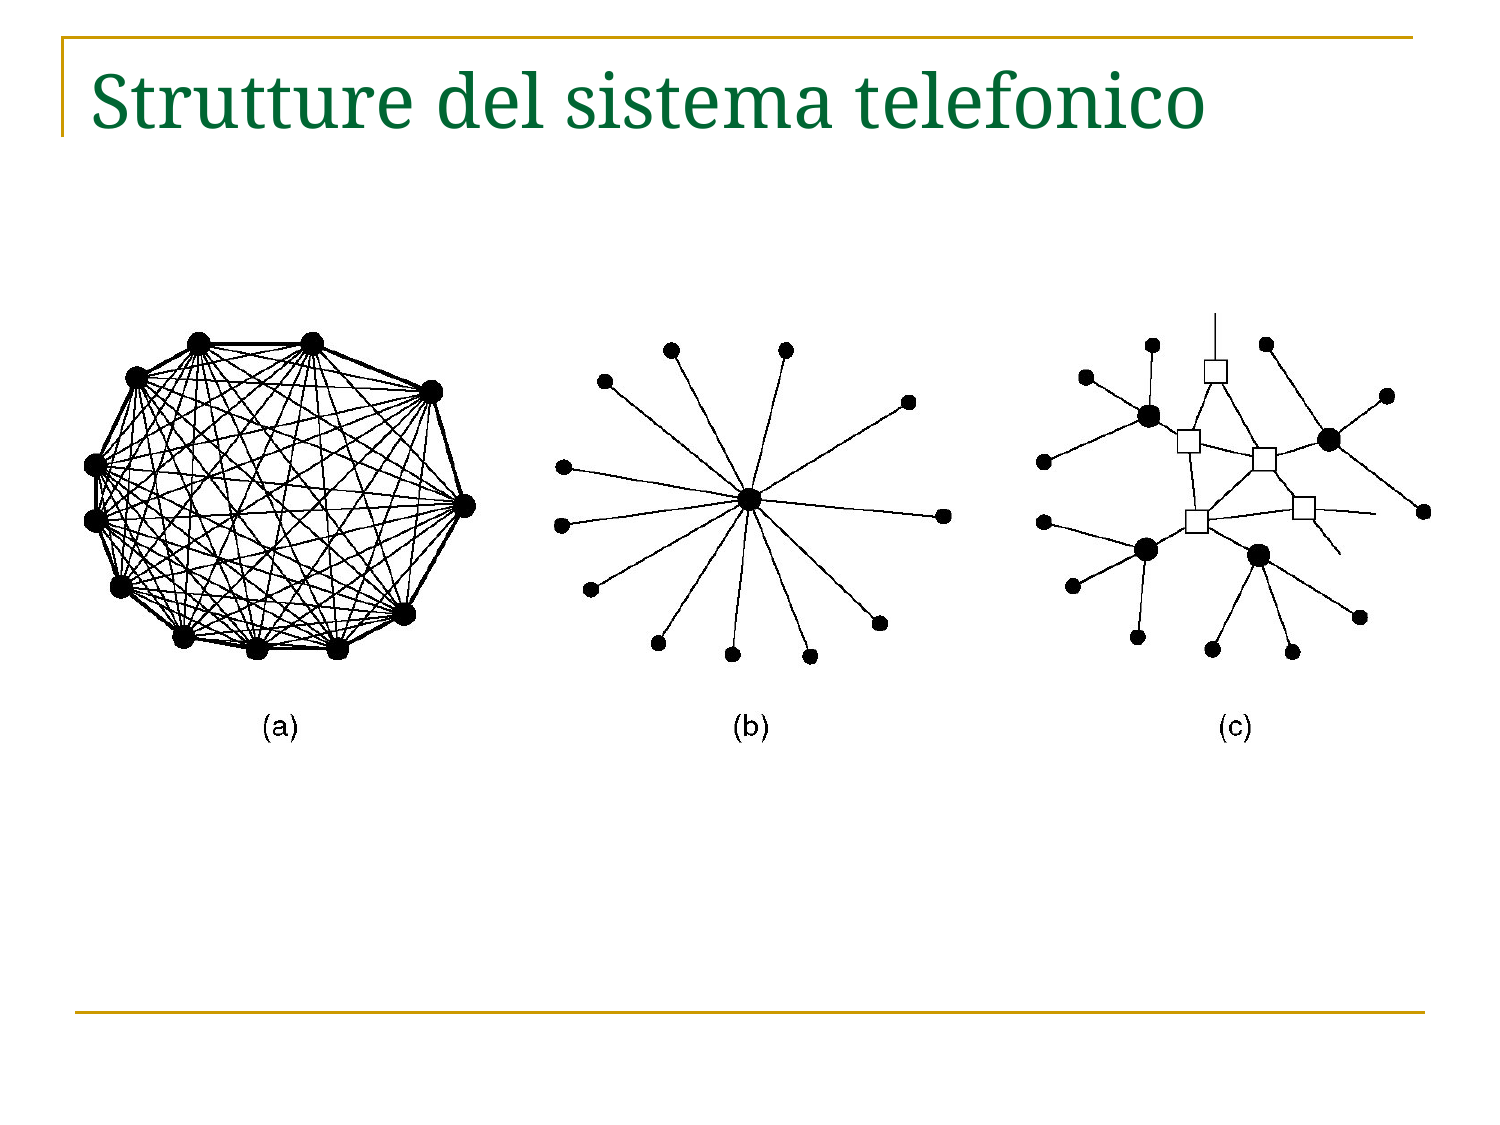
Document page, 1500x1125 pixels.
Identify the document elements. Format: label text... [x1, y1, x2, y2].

title Strutture del sistema telefonico [75, 45, 1426, 233]
picture [84, 313, 1431, 743]
